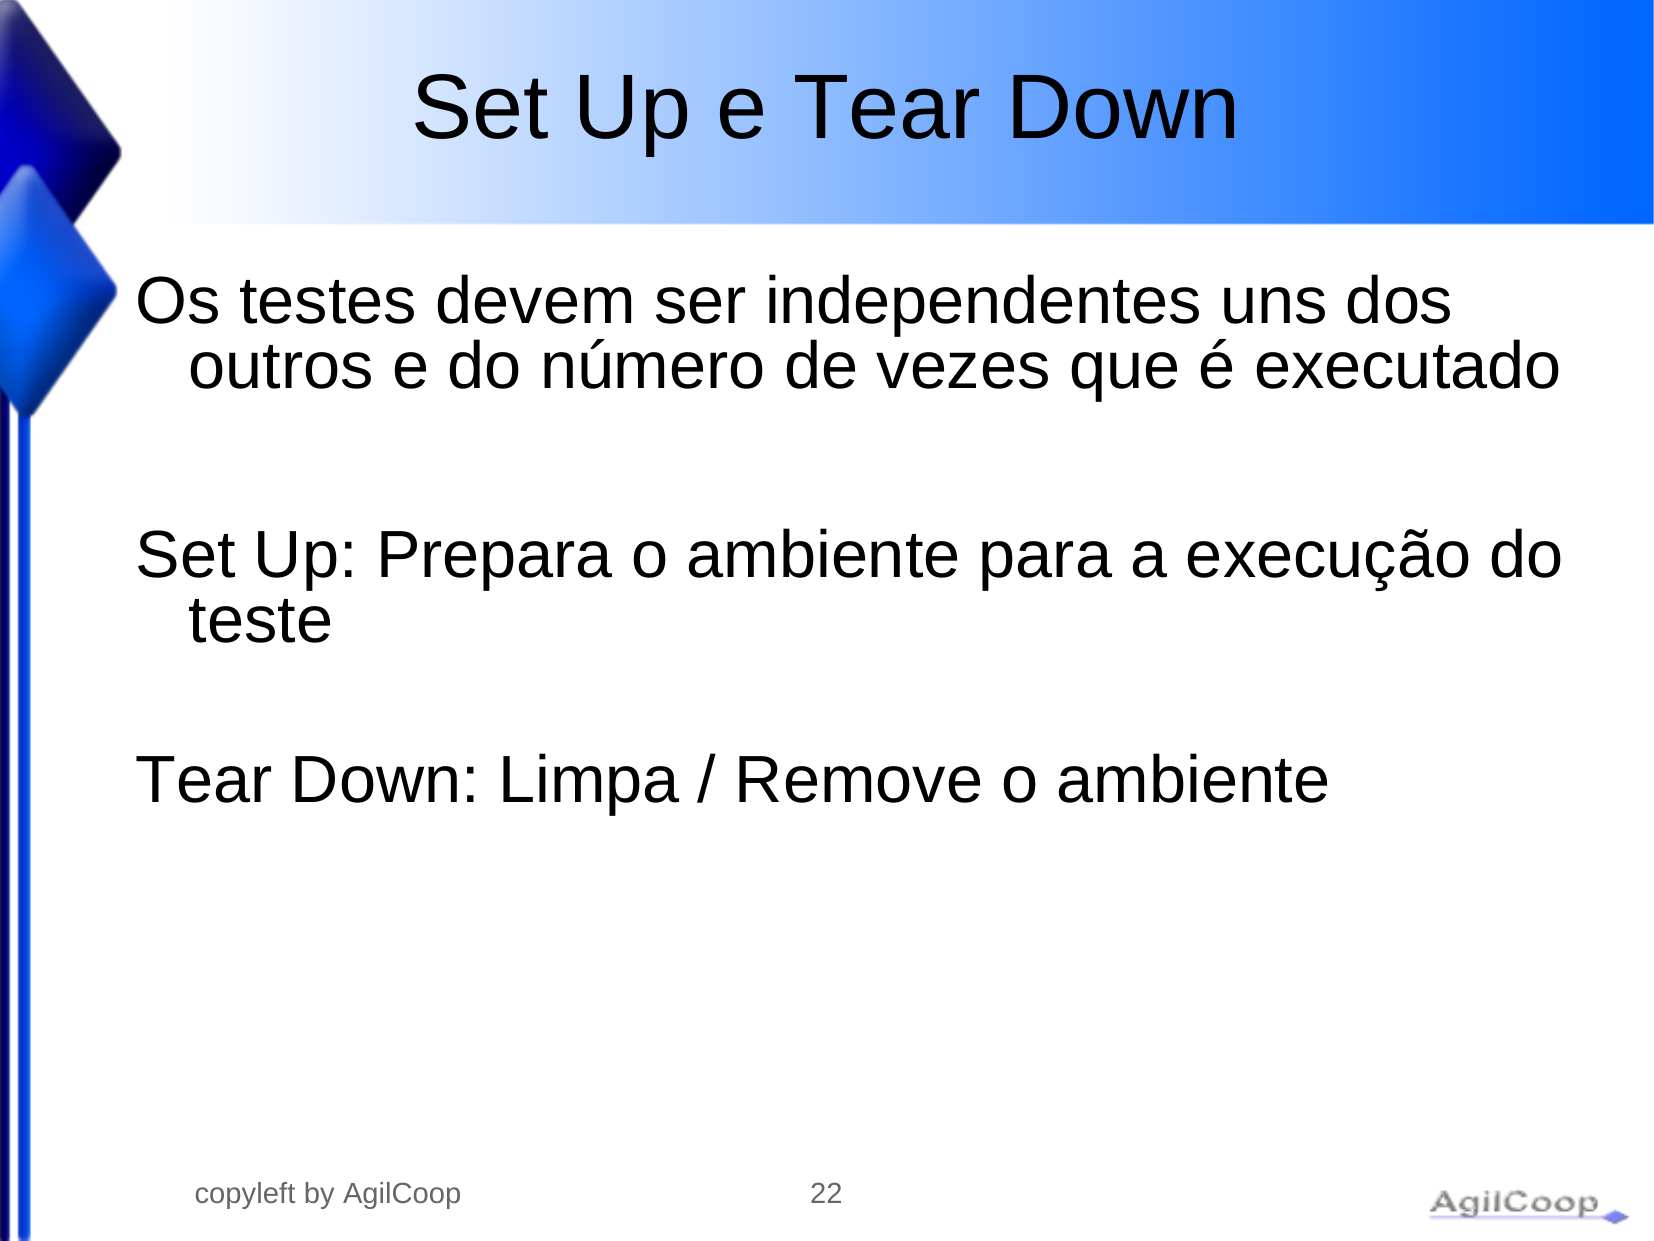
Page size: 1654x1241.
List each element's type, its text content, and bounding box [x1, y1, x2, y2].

title Set Up e Tear Down [82, 8, 1571, 216]
list Os testes devem ser independentes uns dos outros e do número de vezes que é executado Set Up: Prepara o ambiente para a execução do teste Tear Down: Limpa / Remove o ambiente [118, 271, 1607, 848]
picture [0, 0, 1654, 1241]
